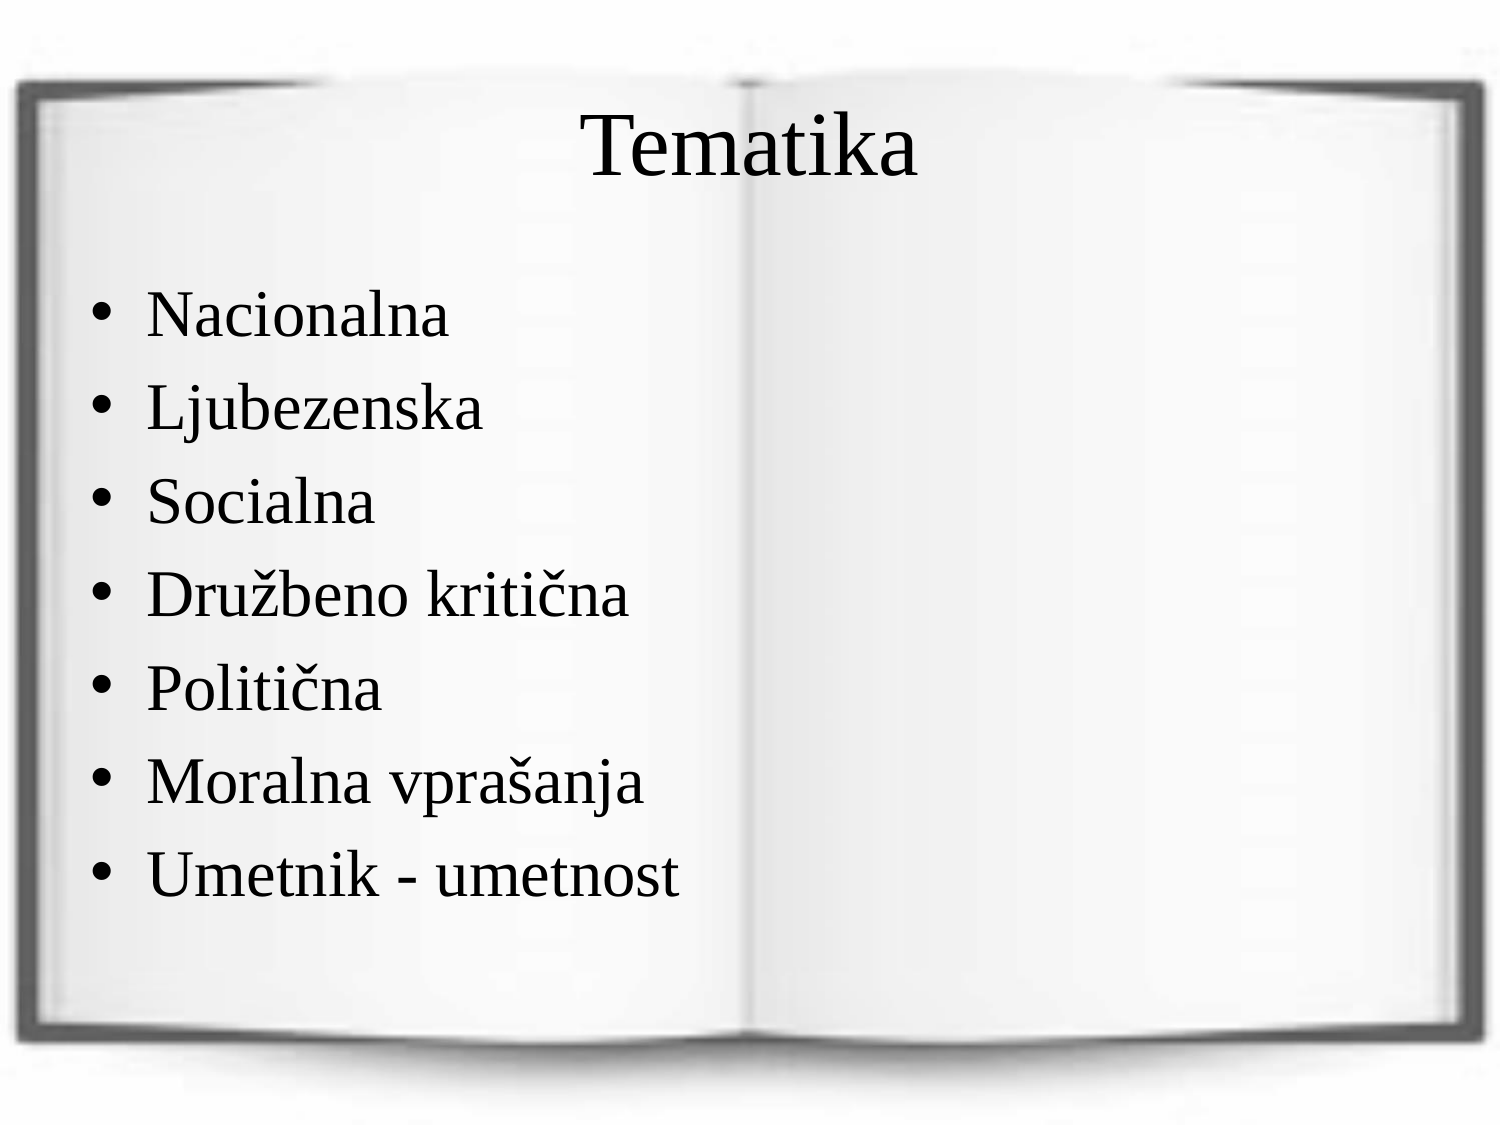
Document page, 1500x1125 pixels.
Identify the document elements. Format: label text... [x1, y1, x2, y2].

title Tematika [75, 45, 1425, 233]
list Nacionalna Ljubezenska Socialna Družbeno kritična Politična Moralna vprašanja Umetnik - umetnost [75, 262, 1425, 1005]
picture [0, 0, 1500, 1125]
